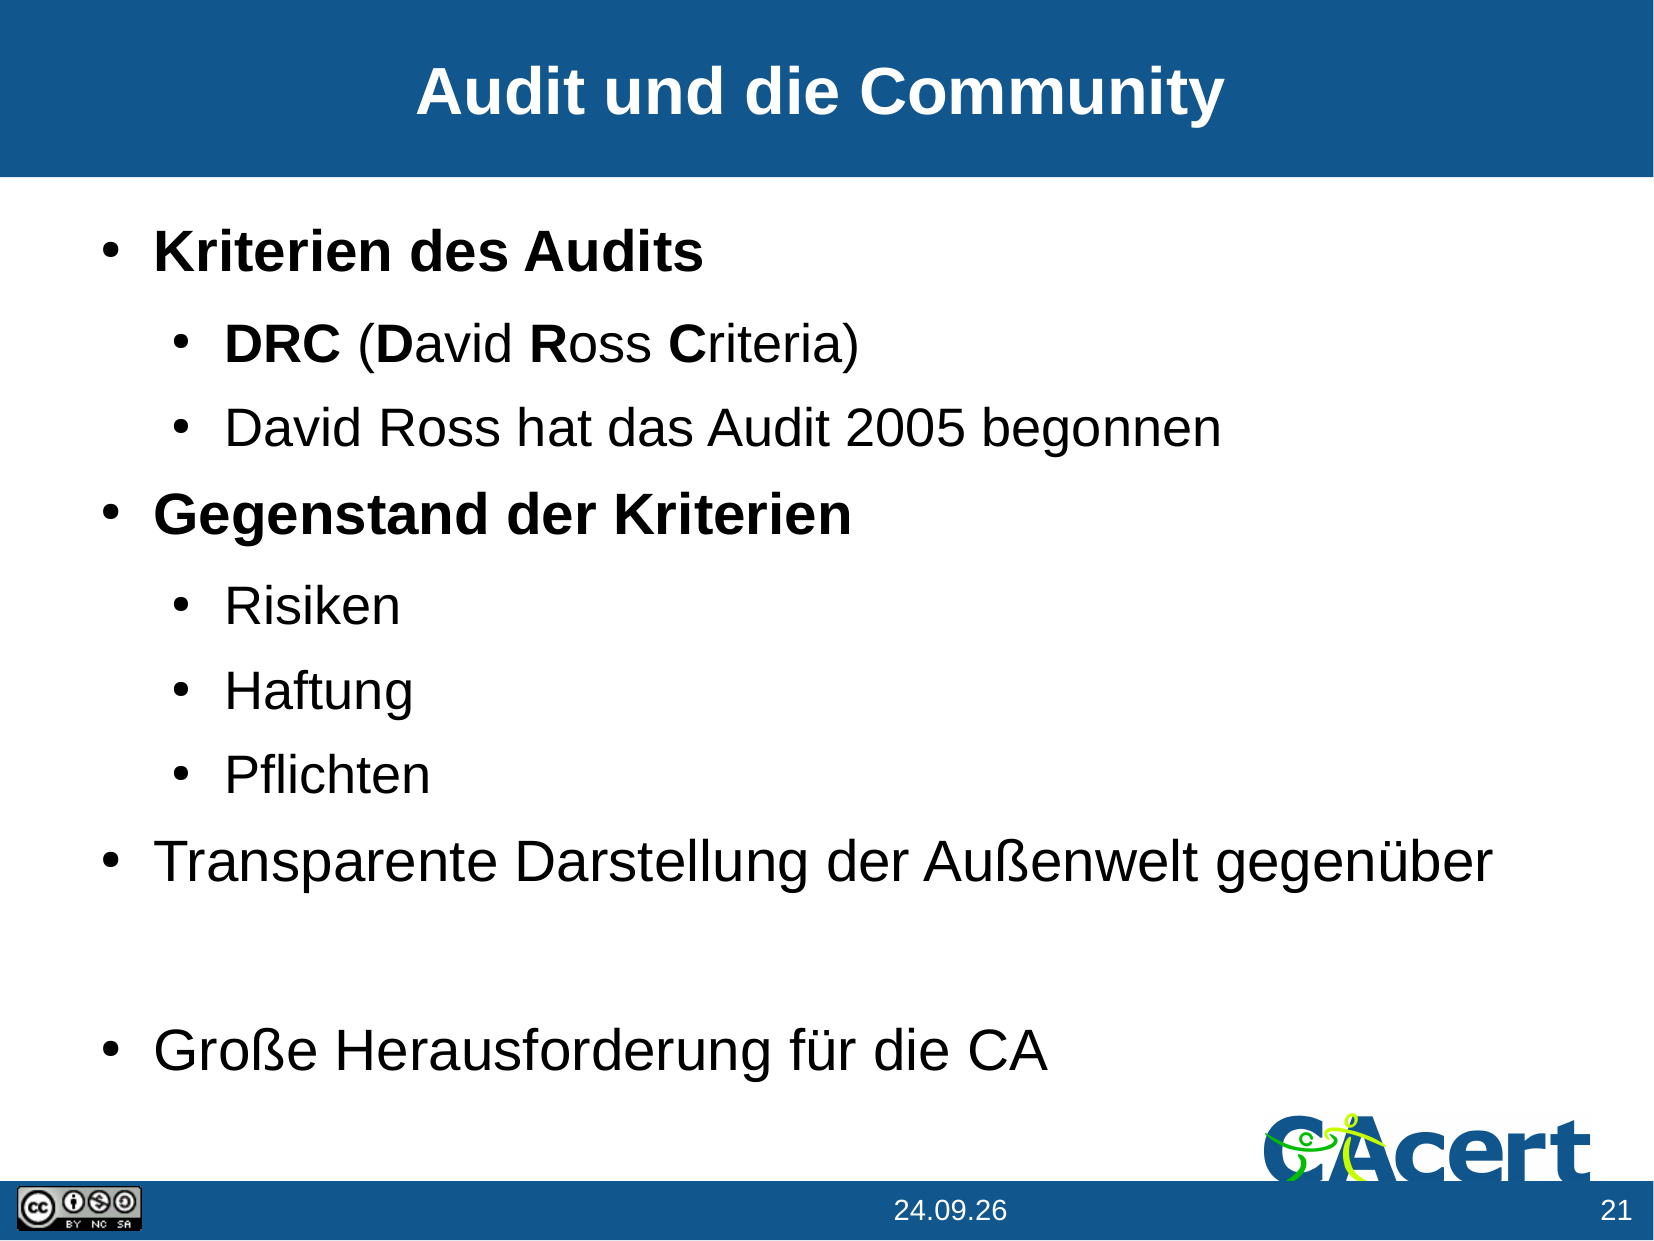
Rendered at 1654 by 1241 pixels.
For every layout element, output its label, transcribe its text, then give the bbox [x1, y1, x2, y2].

picture [1263, 1112, 1591, 1181]
picture [17, 1186, 142, 1231]
title Audit und die Community [76, 17, 1565, 166]
list Kriterien des Audits DRC (David Ross Criteria) David Ross hat das Audit 2005 begonnen Gegenstand der Kriterien Risiken Haftung Pflichten Transparente Darstellung der Außenwelt gegenüber Große Herausforderung für die CA [82, 218, 1571, 1087]
